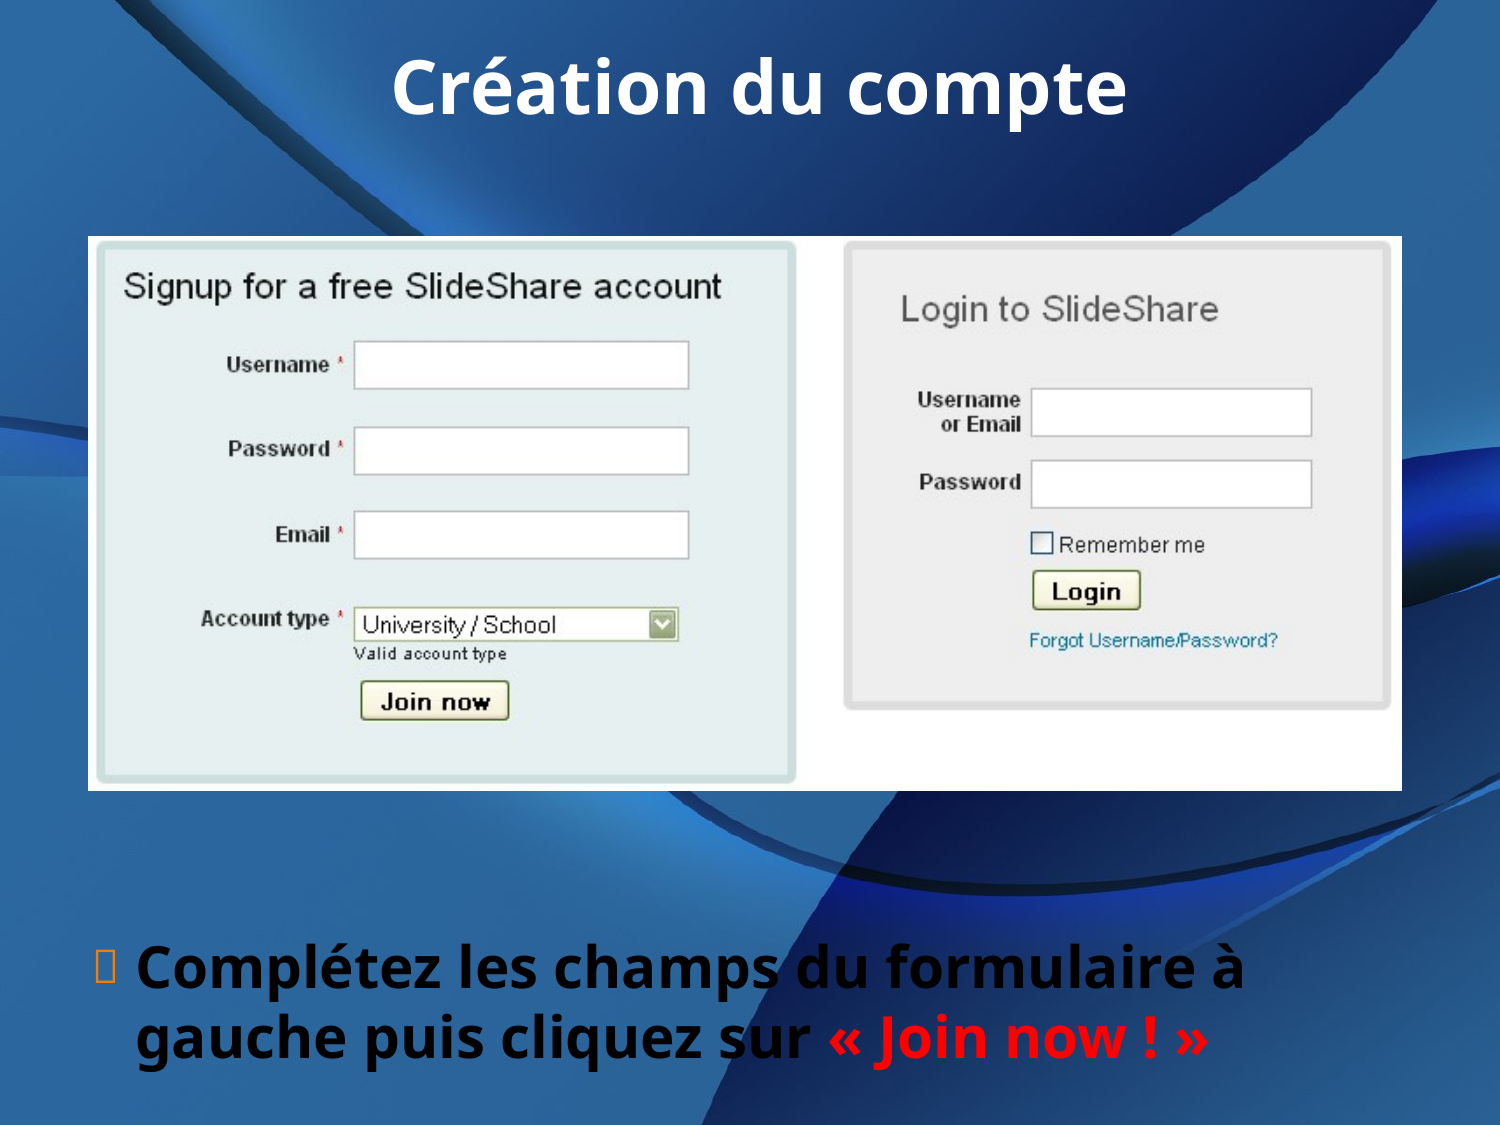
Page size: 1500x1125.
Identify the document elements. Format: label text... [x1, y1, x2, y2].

list Complétez les champs du formulaire à gauche puis cliquez sur « Join now ! » [76, 922, 1420, 1093]
title Création du compte [88, 29, 1432, 141]
picture [0, 0, 1500, 1125]
